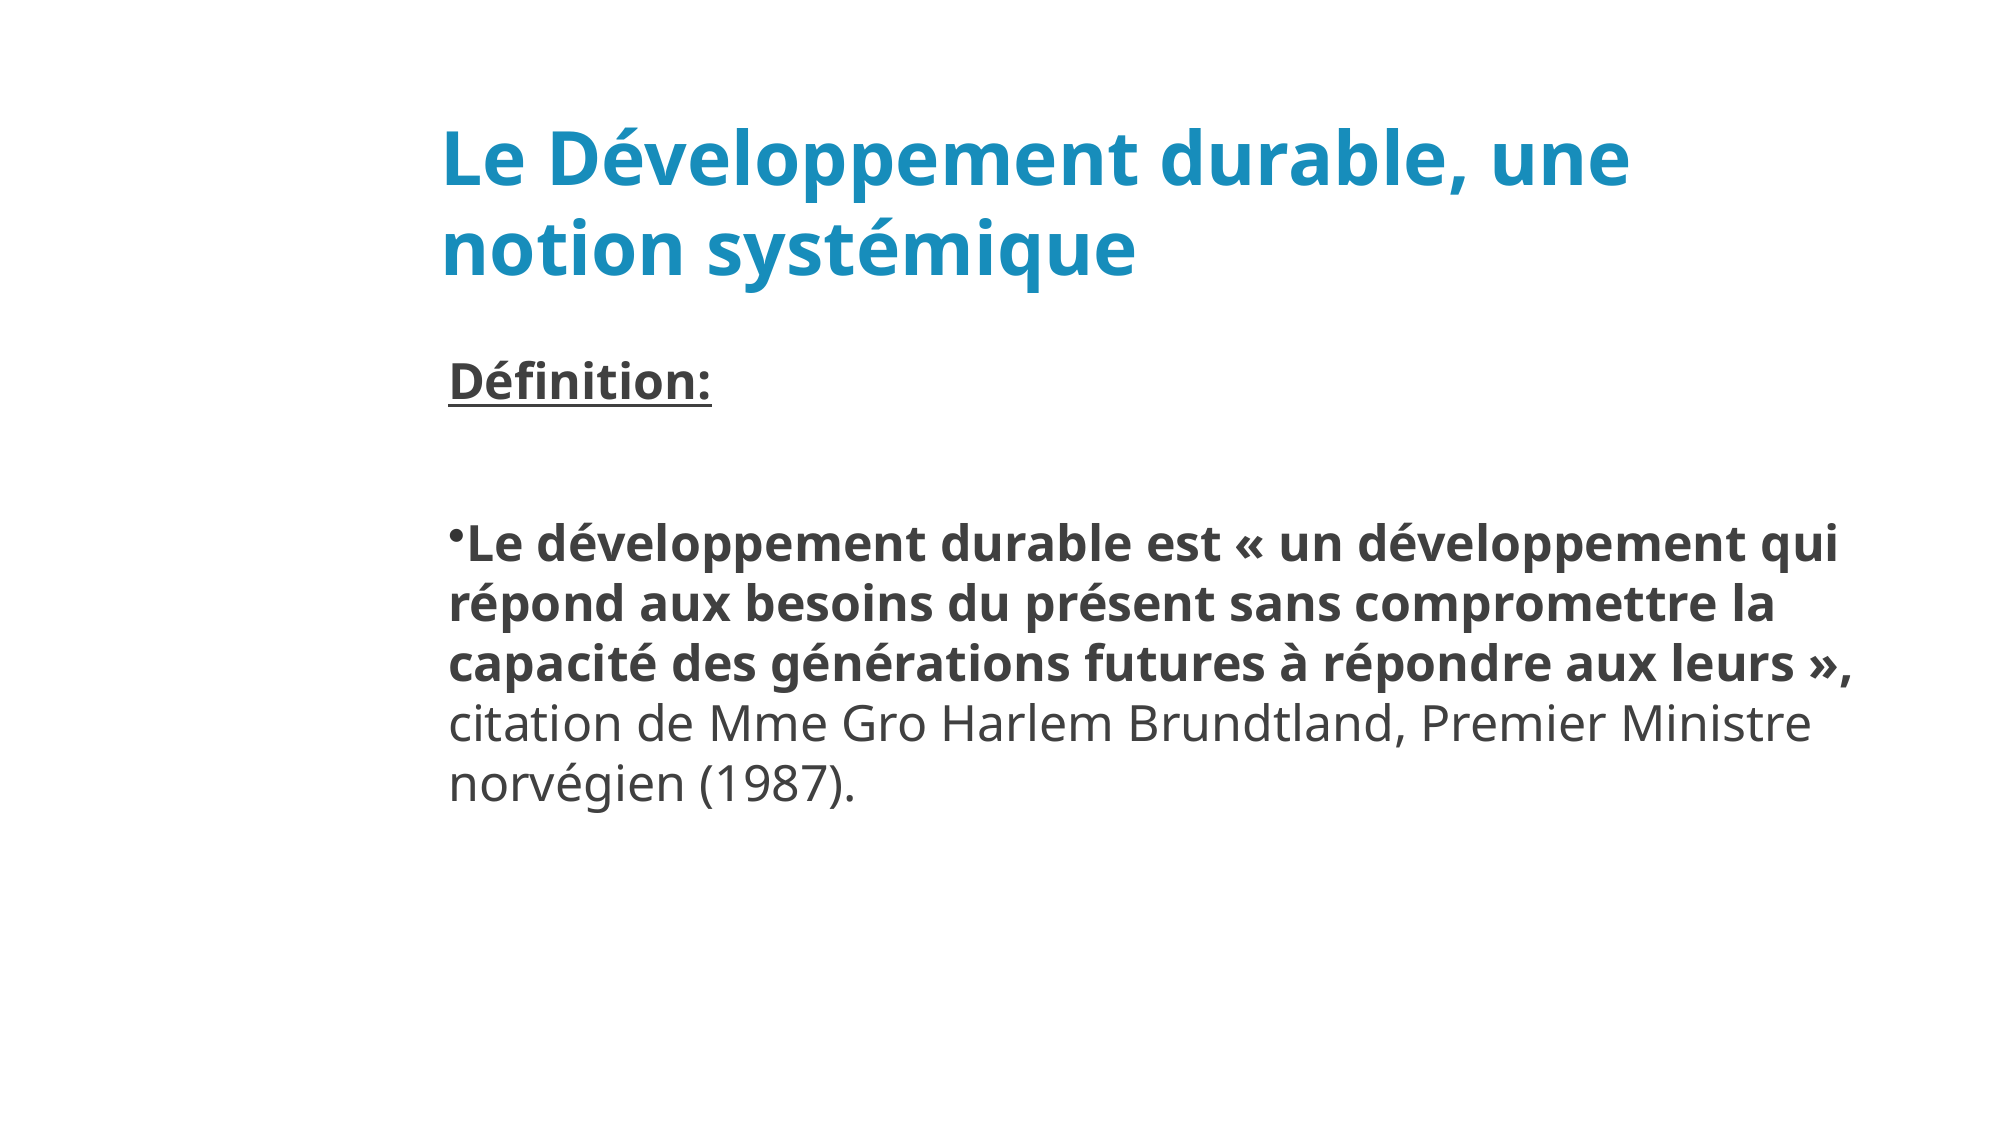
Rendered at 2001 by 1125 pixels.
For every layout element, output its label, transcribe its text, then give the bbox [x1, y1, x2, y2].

list Définition: Le développement durable est « un développement qui répond aux besoins du présent sans compromettre la capacité des générations futures à répondre aux leurs », citation de Mme Gro Harlem Brundtland, Premier Ministre norvégien (1987). [433, 342, 1896, 1102]
title Le Développement durable, une notion systémique [425, 102, 1888, 313]
